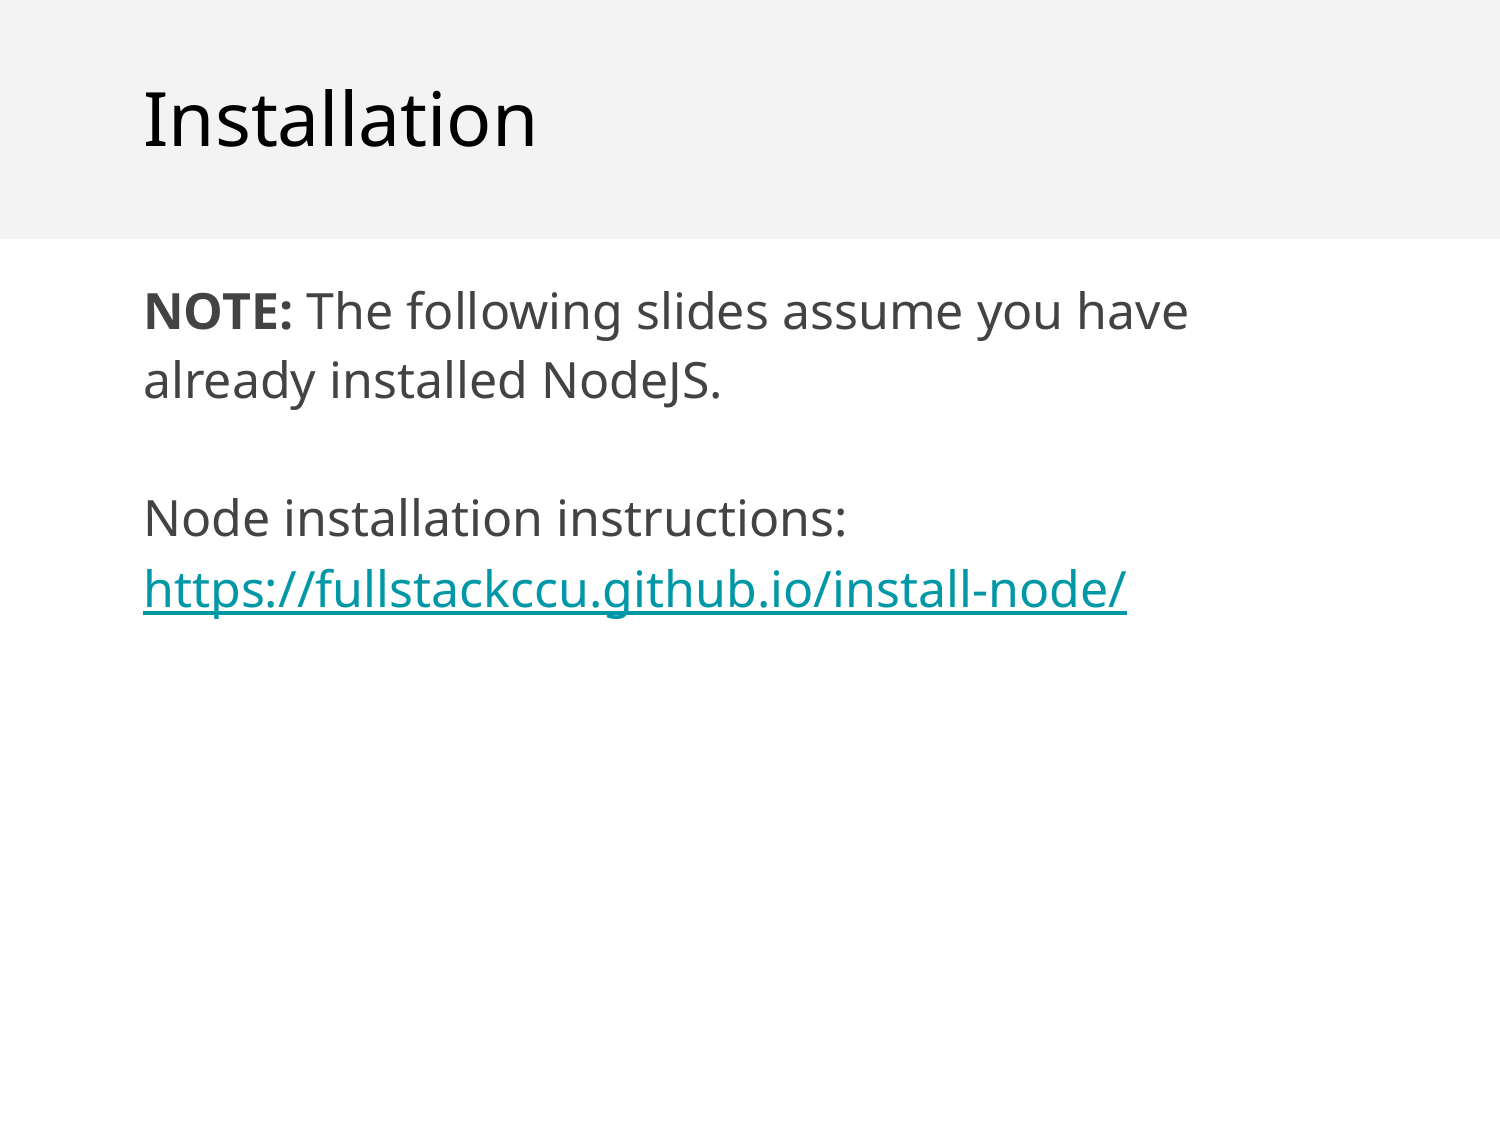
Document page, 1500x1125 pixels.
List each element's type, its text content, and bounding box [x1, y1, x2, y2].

title Installation [128, 56, 1372, 183]
list NOTE: The following slides assume you have already installed NodeJS. Node installation instructions: https://fullstackccu.github.io/install-node/ [128, 255, 1372, 1004]
